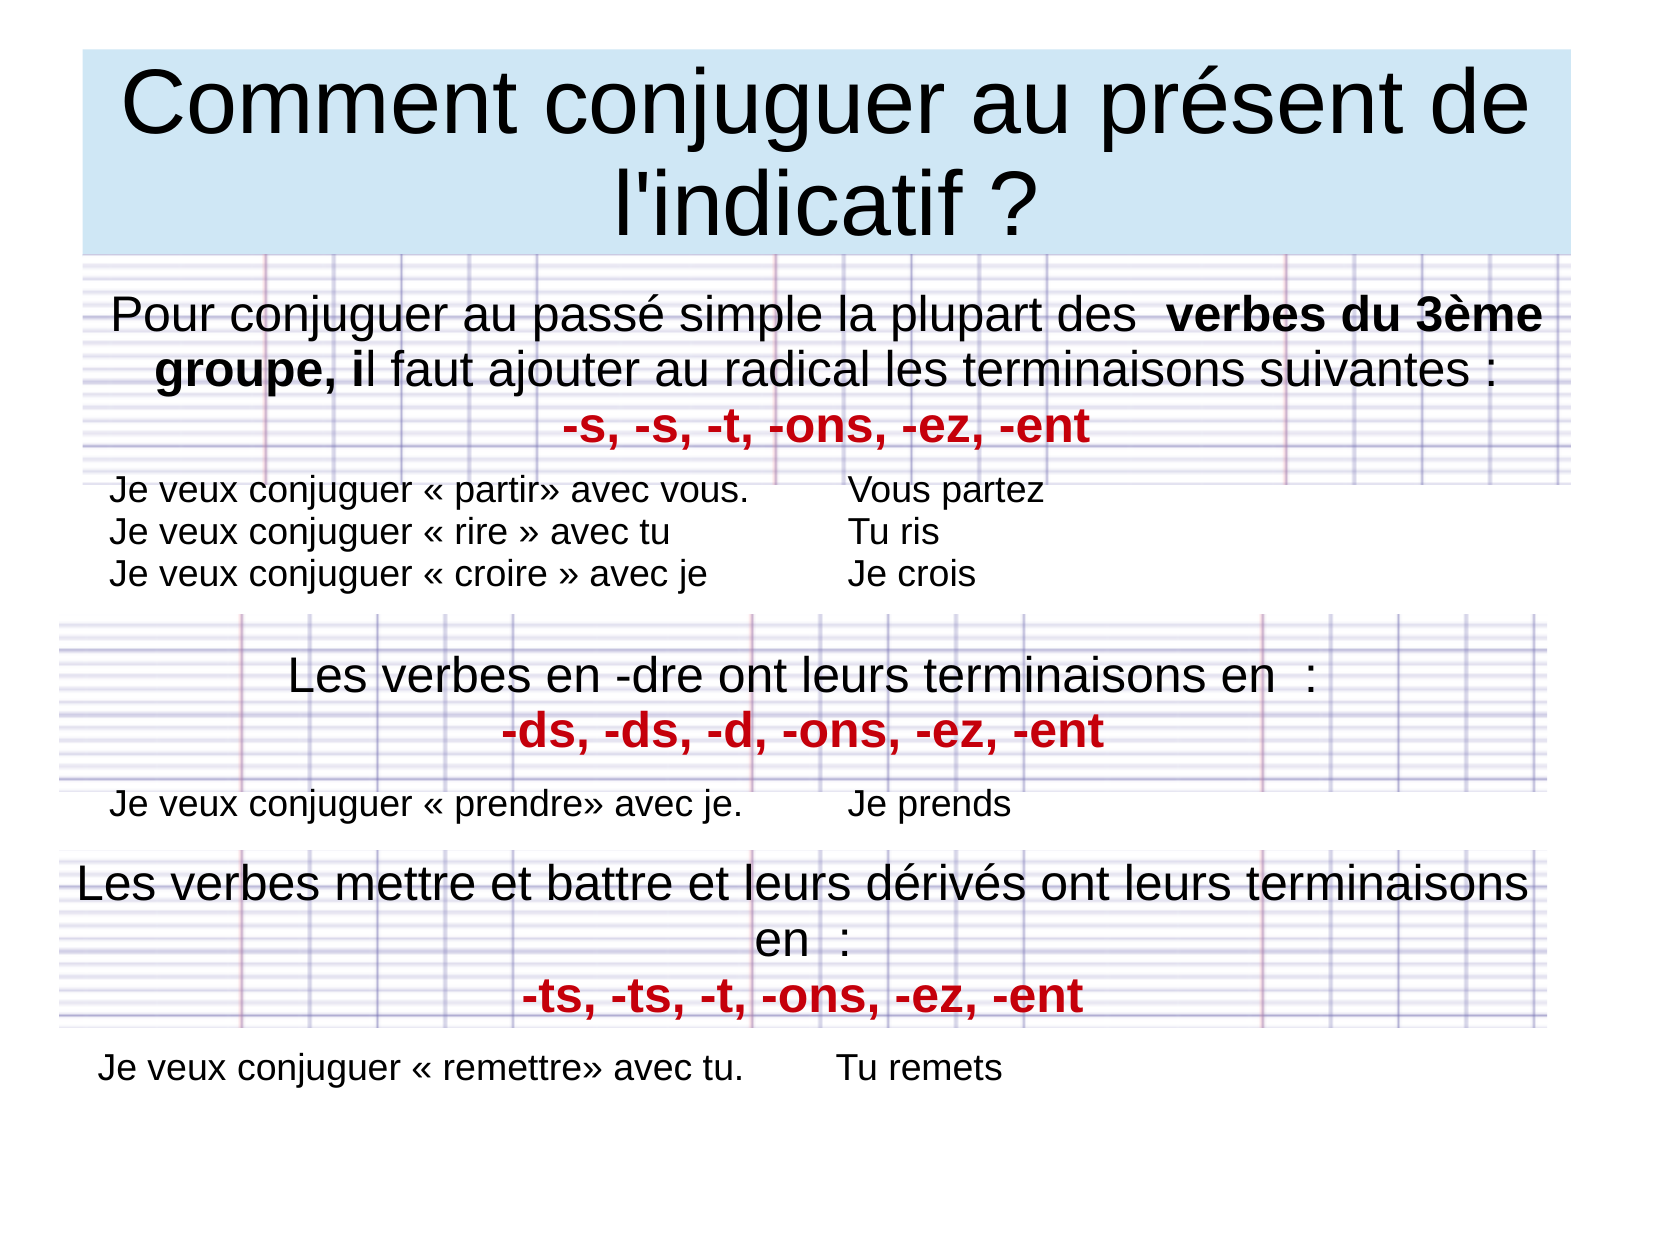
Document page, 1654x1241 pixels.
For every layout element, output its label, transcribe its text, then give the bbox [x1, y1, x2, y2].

text_box Les verbes en -dre ont leurs terminaisons en : -ds, -ds, -d, -ons, -ez, -ent [59, 614, 1548, 792]
title Comment conjuguer au présent de l'indicatif ? [82, 49, 1571, 254]
text_box Je veux conjuguer « remettre» avec tu. Tu remets [82, 1039, 1548, 1139]
text_box Je veux conjuguer « partir» avec vous. Vous partez Je veux conjuguer « rire » avec tu Tu ris Je veux conjuguer « croire » avec je Je crois [94, 461, 1560, 603]
text_box Les verbes mettre et battre et leurs dérivés ont leurs terminaisons en : -ts, -ts, -t, -ons, -ez, -ent [59, 850, 1548, 1028]
subtitle Pour conjuguer au passé simple la plupart des verbes du 3ème groupe, il faut ajouter au radical les terminaisons suivantes : -s, -s, -t, -ons, -ez, -ent [82, 254, 1571, 485]
text_box Je veux conjuguer « prendre» avec je. Je prends [94, 775, 1560, 875]
